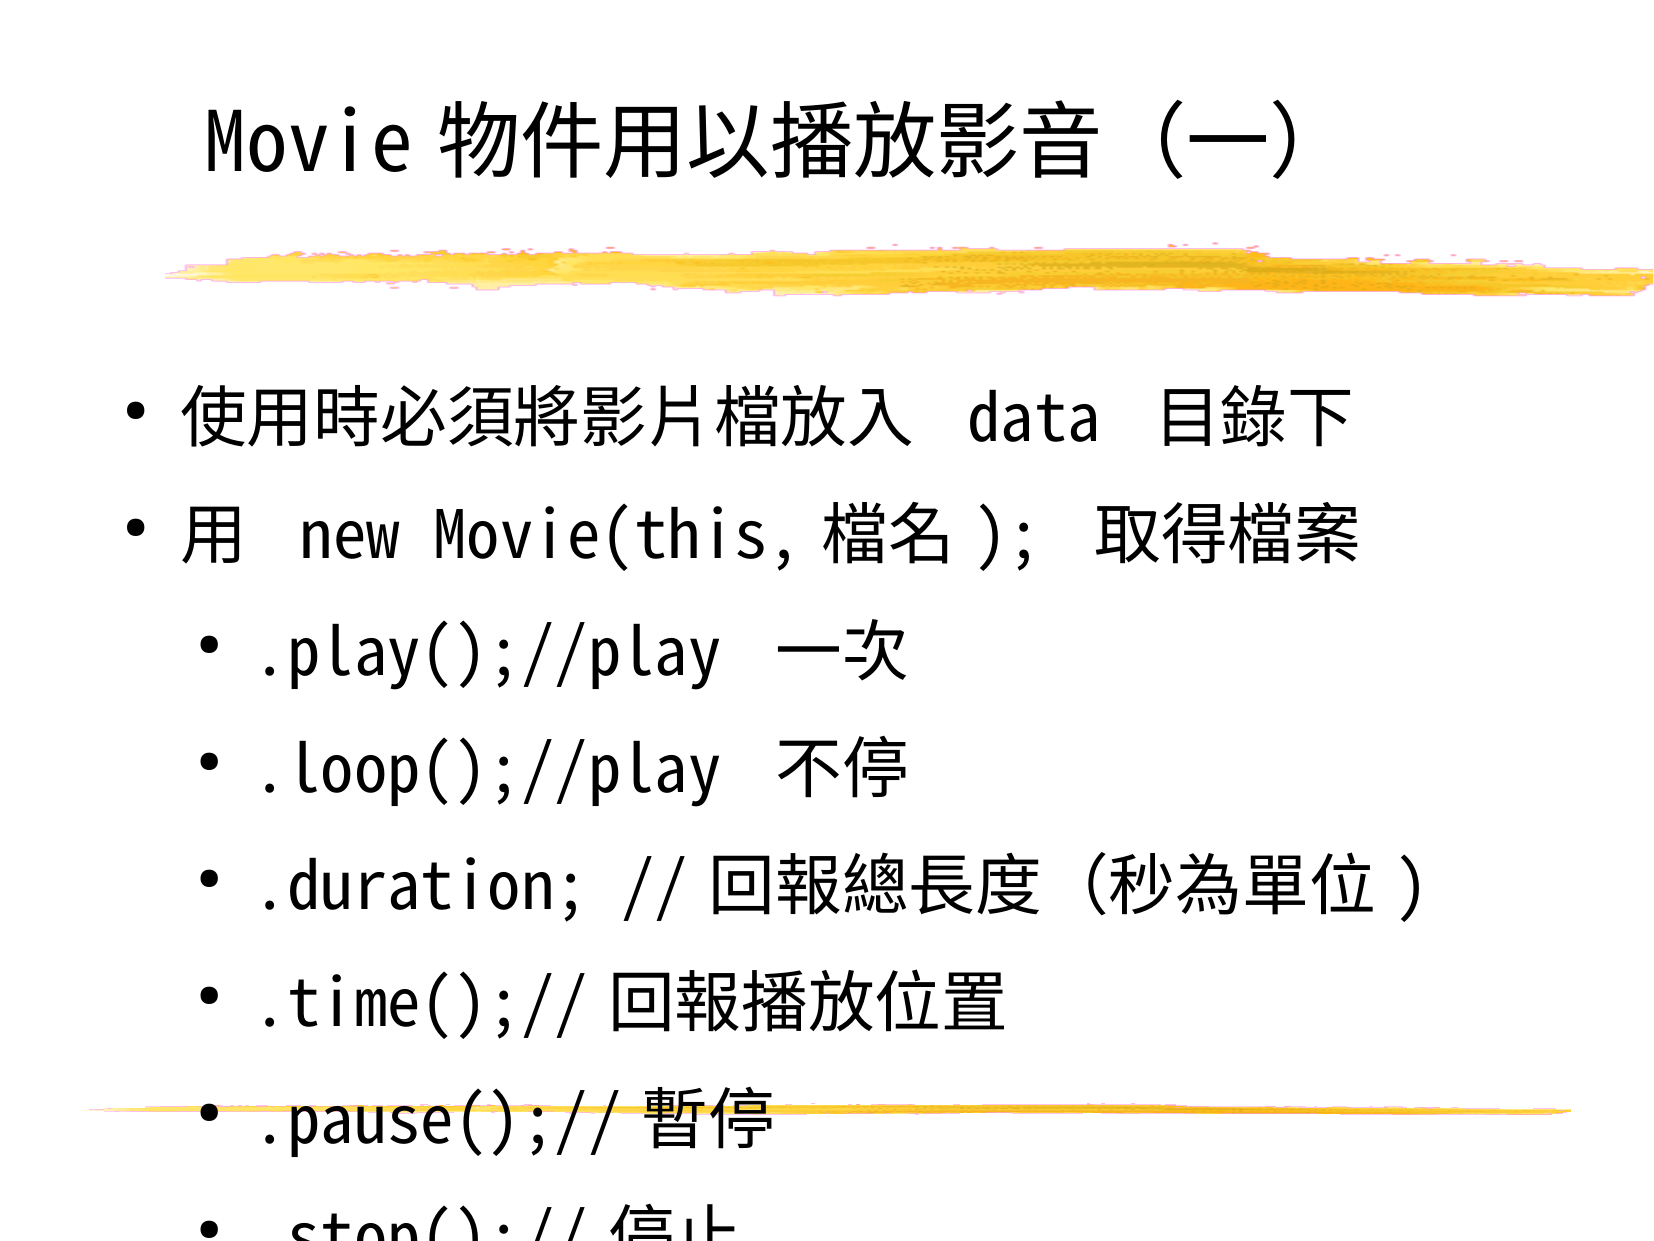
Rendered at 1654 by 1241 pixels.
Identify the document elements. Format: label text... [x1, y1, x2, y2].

picture [82, 1102, 201, 1117]
picture [165, 237, 1654, 308]
title Movie物件用以播放影音（一） [76, 28, 1482, 235]
picture [723, 1102, 1571, 1117]
list 使用時必須將影片檔放入 data 目錄下 用 new Movie(this,檔名); 取得檔案 .play();//play 一次 .loop();//play 不停 .duration; //回報總長度（秒為單位) .time();//回報播放位置 .pause();//暫停 .stop();//停止 [124, 358, 1530, 1115]
